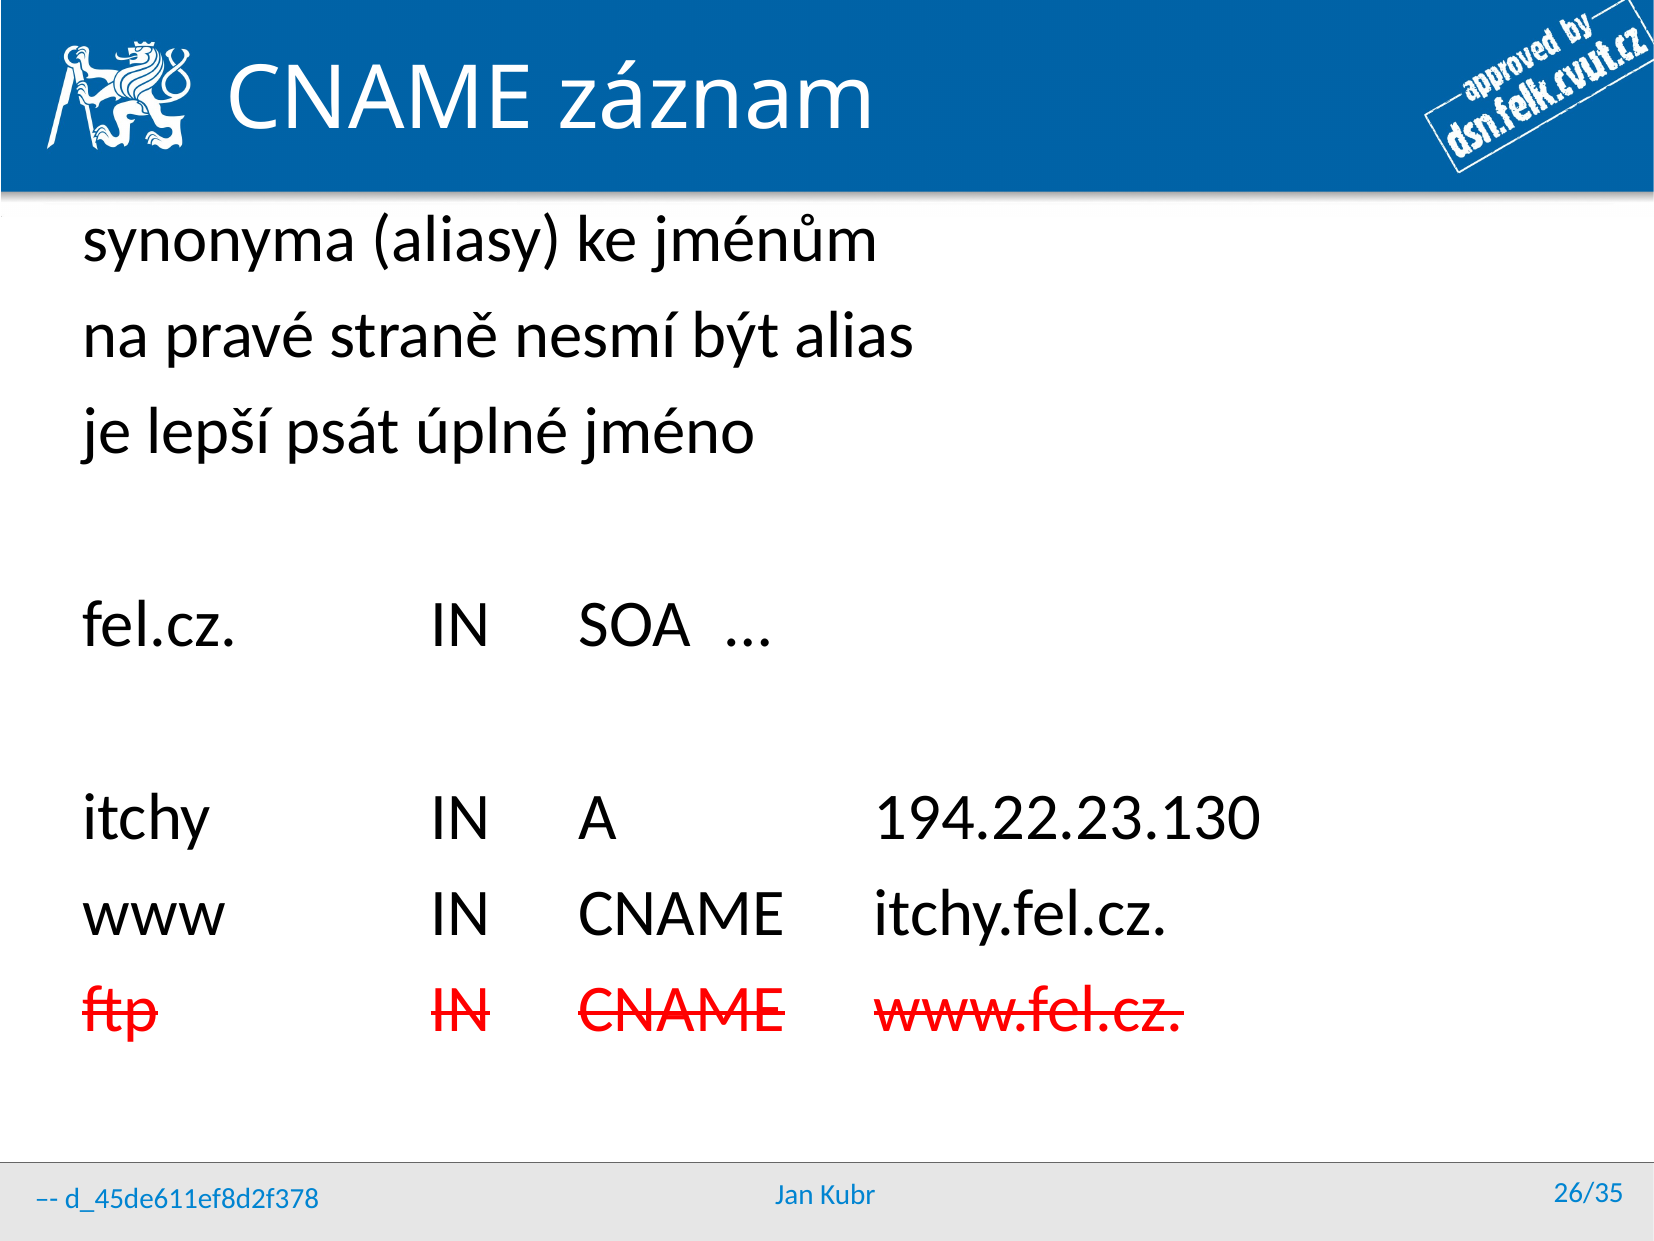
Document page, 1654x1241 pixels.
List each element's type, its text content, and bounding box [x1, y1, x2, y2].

title CNAME záznam [225, 0, 1426, 188]
picture [1, 0, 1654, 217]
list synonyma (aliasy) ke jménům na pravé straně nesmí být alias je lepší psát úplné jméno fel.cz. IN SOA … itchy IN A 194.22.23.130 www IN CNAME itchy.fel.cz. ftp IN CNAME www.fel.cz. [64, 211, 1477, 1148]
